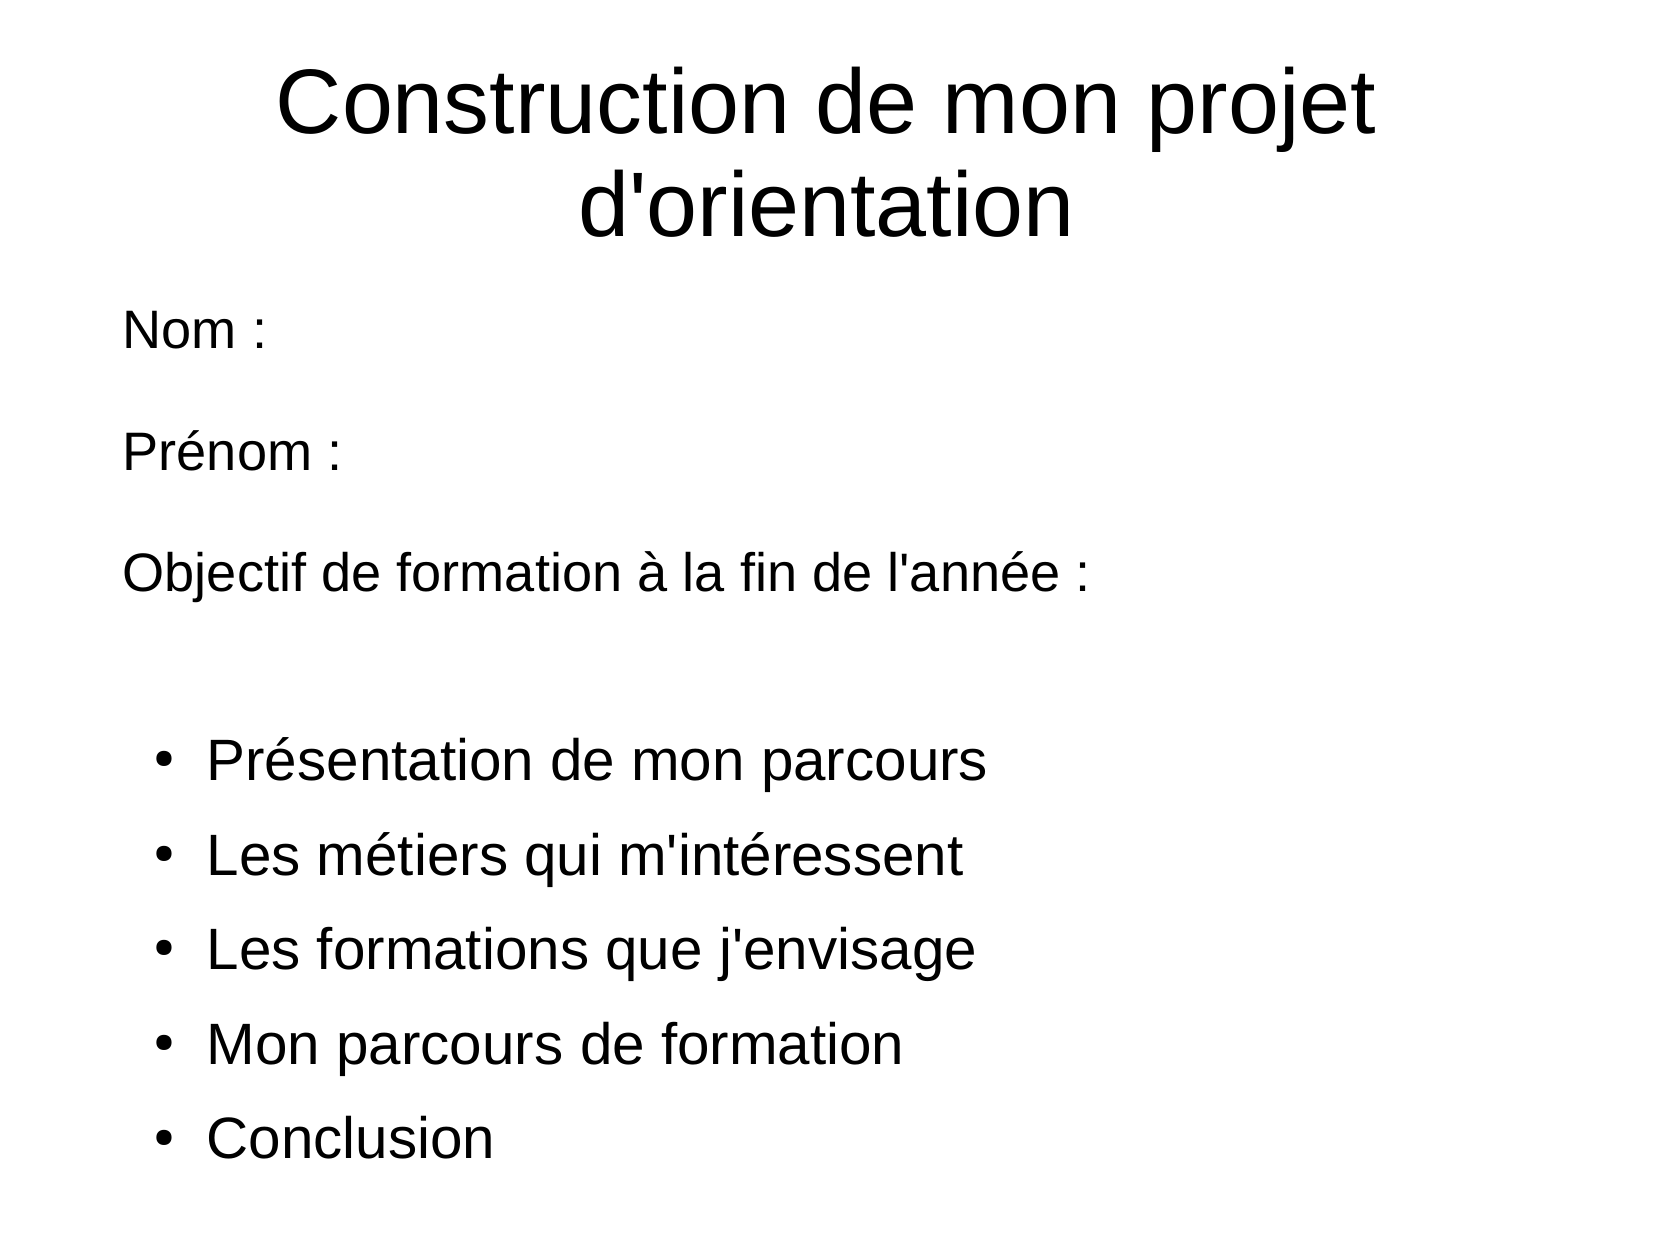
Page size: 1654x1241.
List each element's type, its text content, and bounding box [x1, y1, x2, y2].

title Construction de mon projet d'orientation [82, 49, 1571, 257]
text_box Nom : Prénom : Objectif de formation à la fin de l'année : [107, 292, 1467, 611]
list Présentation de mon parcours Les métiers qui m'intéressent Les formations que j'envisage Mon parcours de formation Conclusion [135, 728, 1625, 1241]
